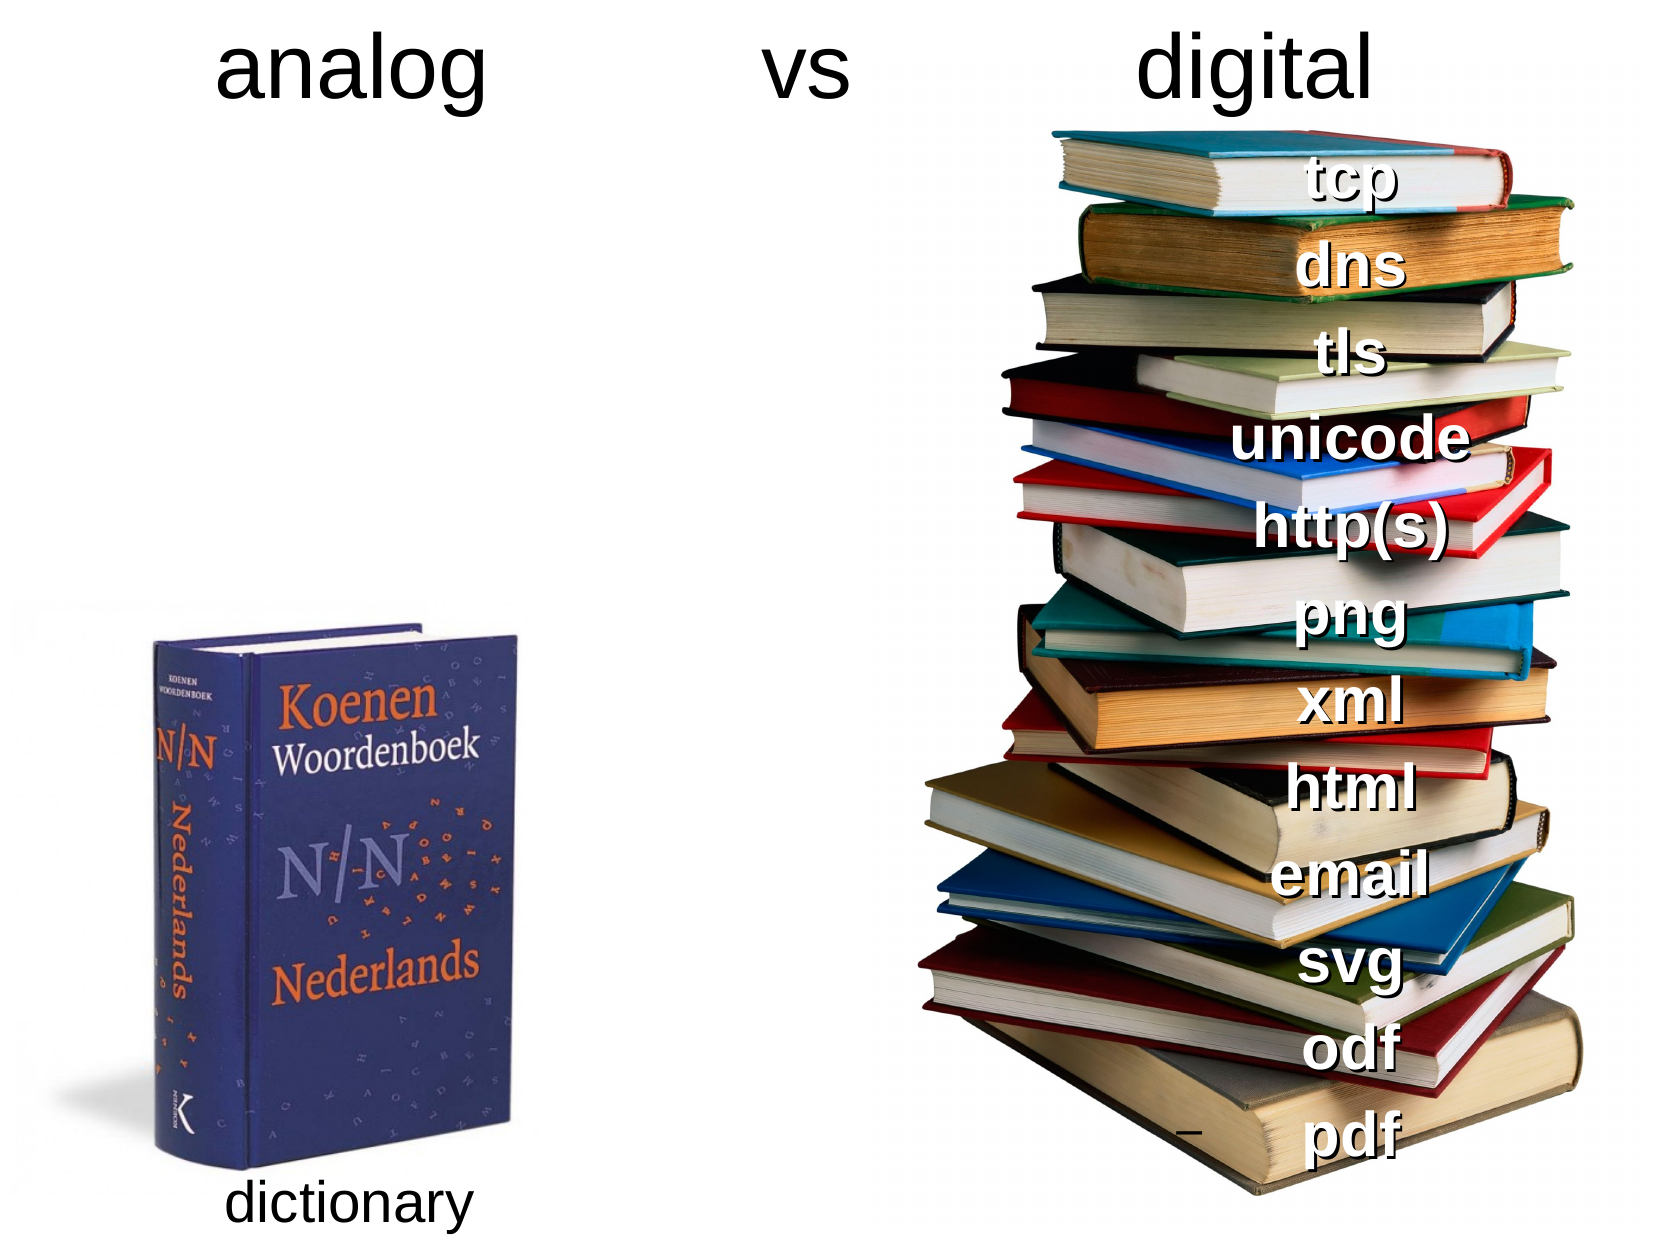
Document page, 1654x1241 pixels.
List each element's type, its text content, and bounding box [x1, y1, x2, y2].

text_box analog [214, 15, 520, 119]
picture [870, 58, 1642, 1229]
text_box vs [760, 15, 883, 119]
picture [0, 602, 750, 1197]
text_box digital [1135, 15, 1406, 119]
text_box dictionary [82, 1169, 505, 1241]
text_box tcp dns tls unicode http(s) png xml html email svg odf pdf [1015, 141, 1589, 1182]
